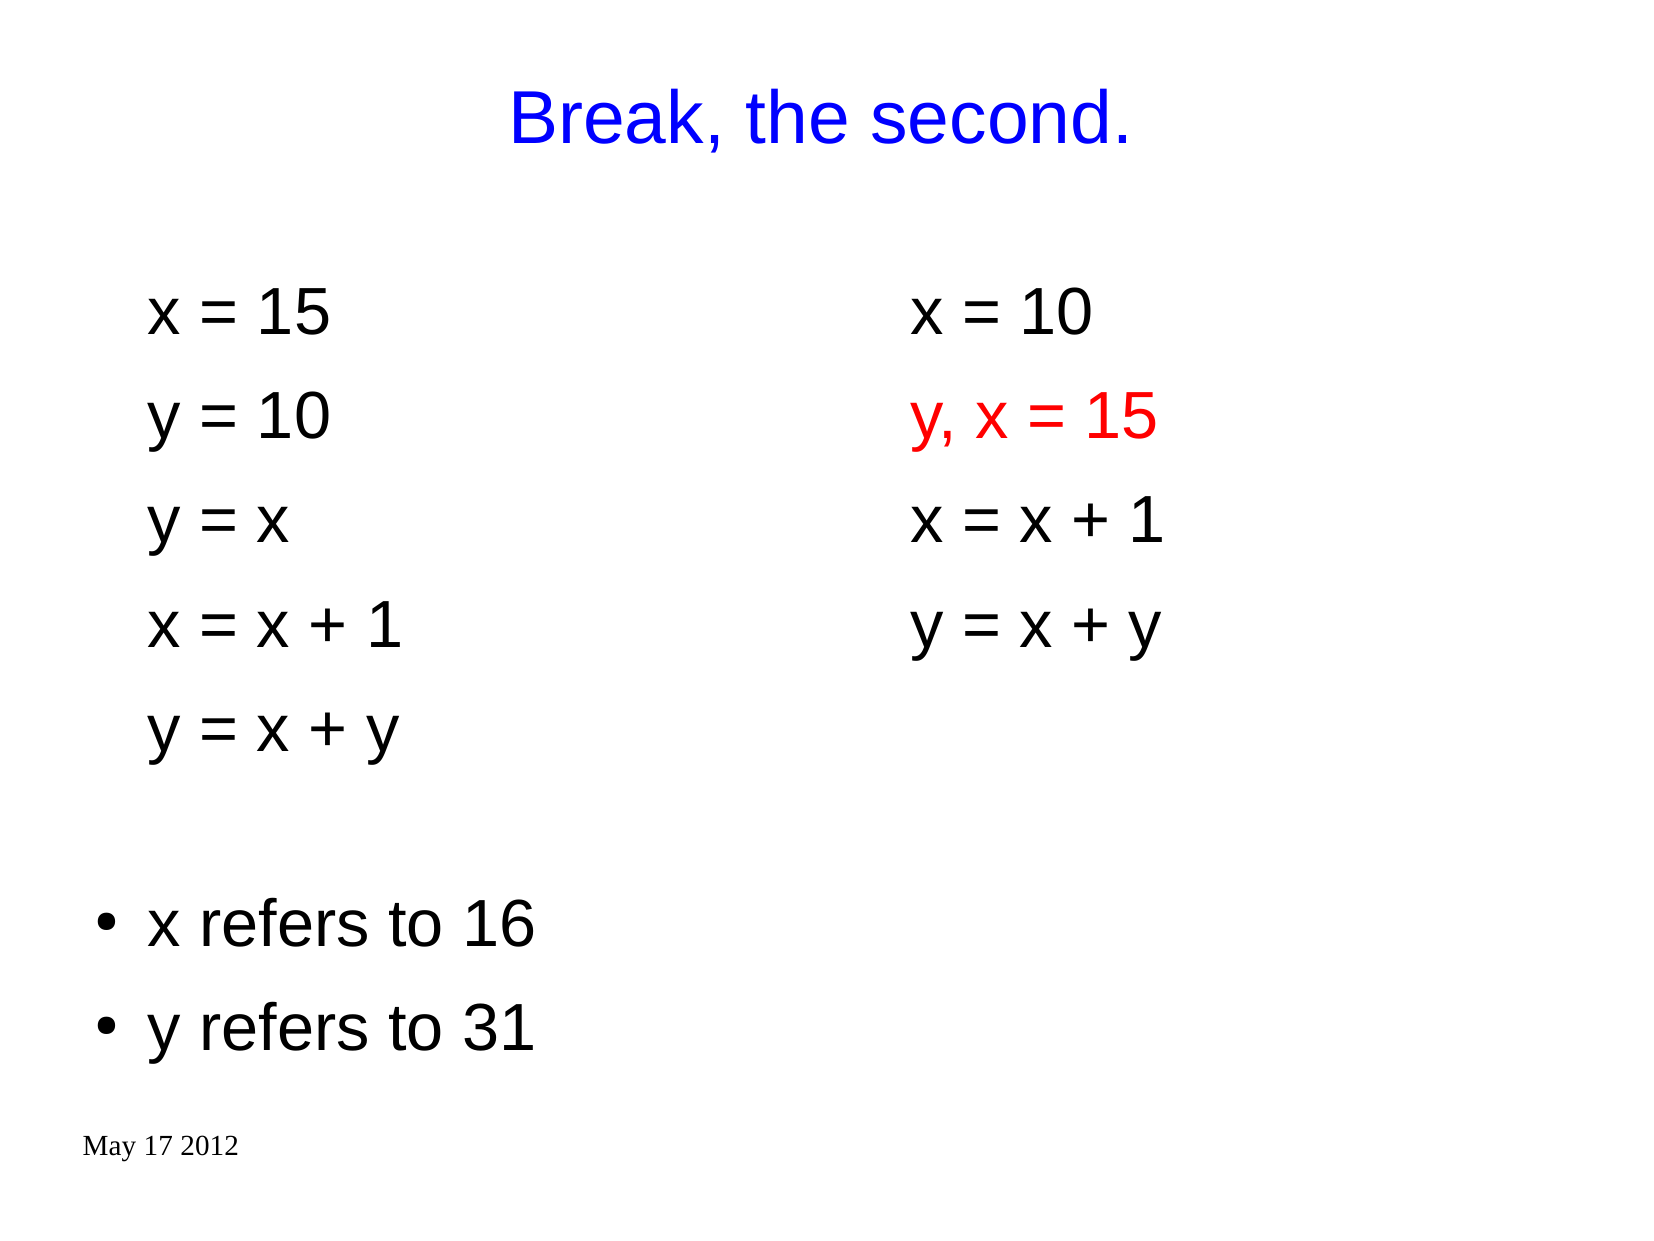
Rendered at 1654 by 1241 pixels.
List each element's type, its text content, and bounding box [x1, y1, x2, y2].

list x refers to 16 y refers to 31 [76, 885, 1565, 1092]
list x = 15 y = 10 y = x x = x + 1 y = x + y [76, 274, 803, 765]
list x = 10 y, x = 15 x = x + 1 y = x + y [839, 274, 1566, 665]
title Break, the second. [76, 58, 1565, 178]
